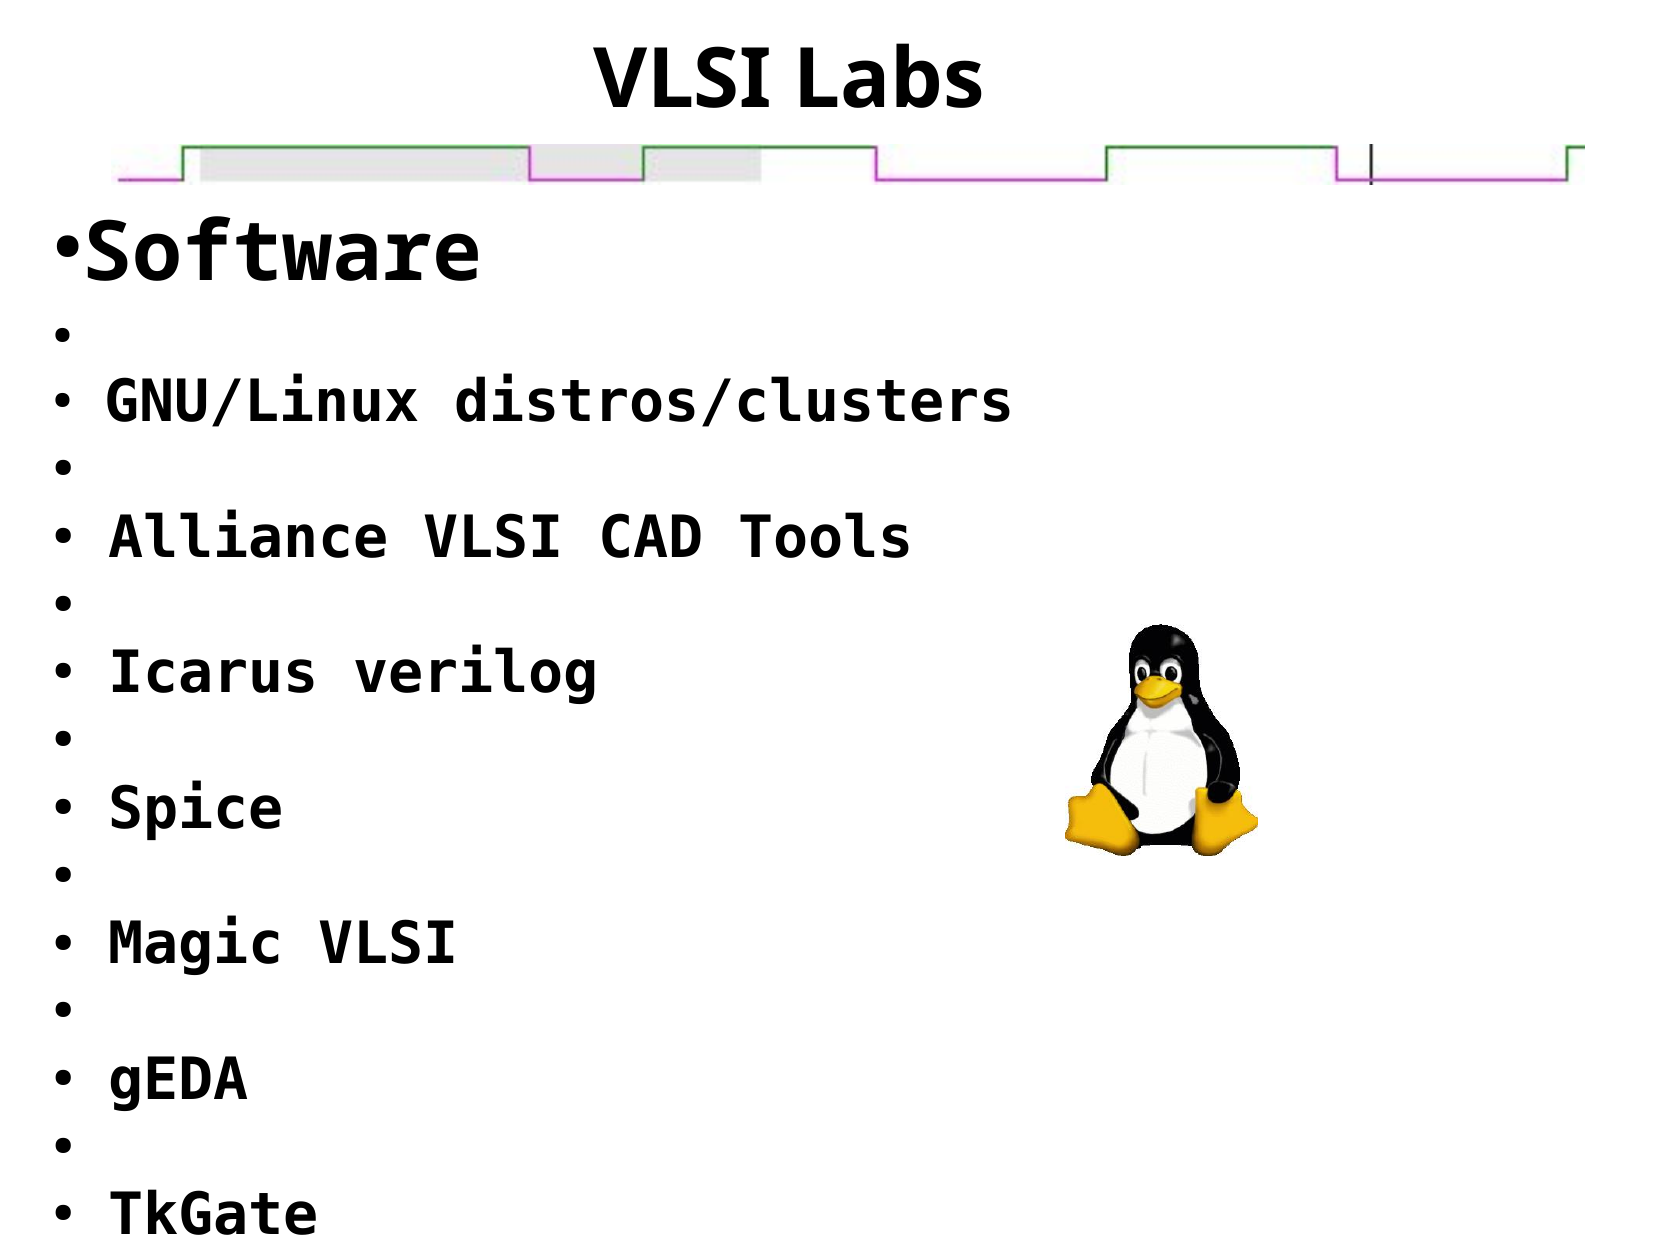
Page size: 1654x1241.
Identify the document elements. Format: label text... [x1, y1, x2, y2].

picture [111, 144, 1585, 185]
text_box VLSI Labs [593, 18, 1138, 127]
picture [1065, 624, 1258, 856]
text_box Software GNU/Linux distros/clusters Alliance VLSI CAD Tools Icarus verilog Spice Magic VLSI gEDA TkGate [52, 191, 1081, 1233]
